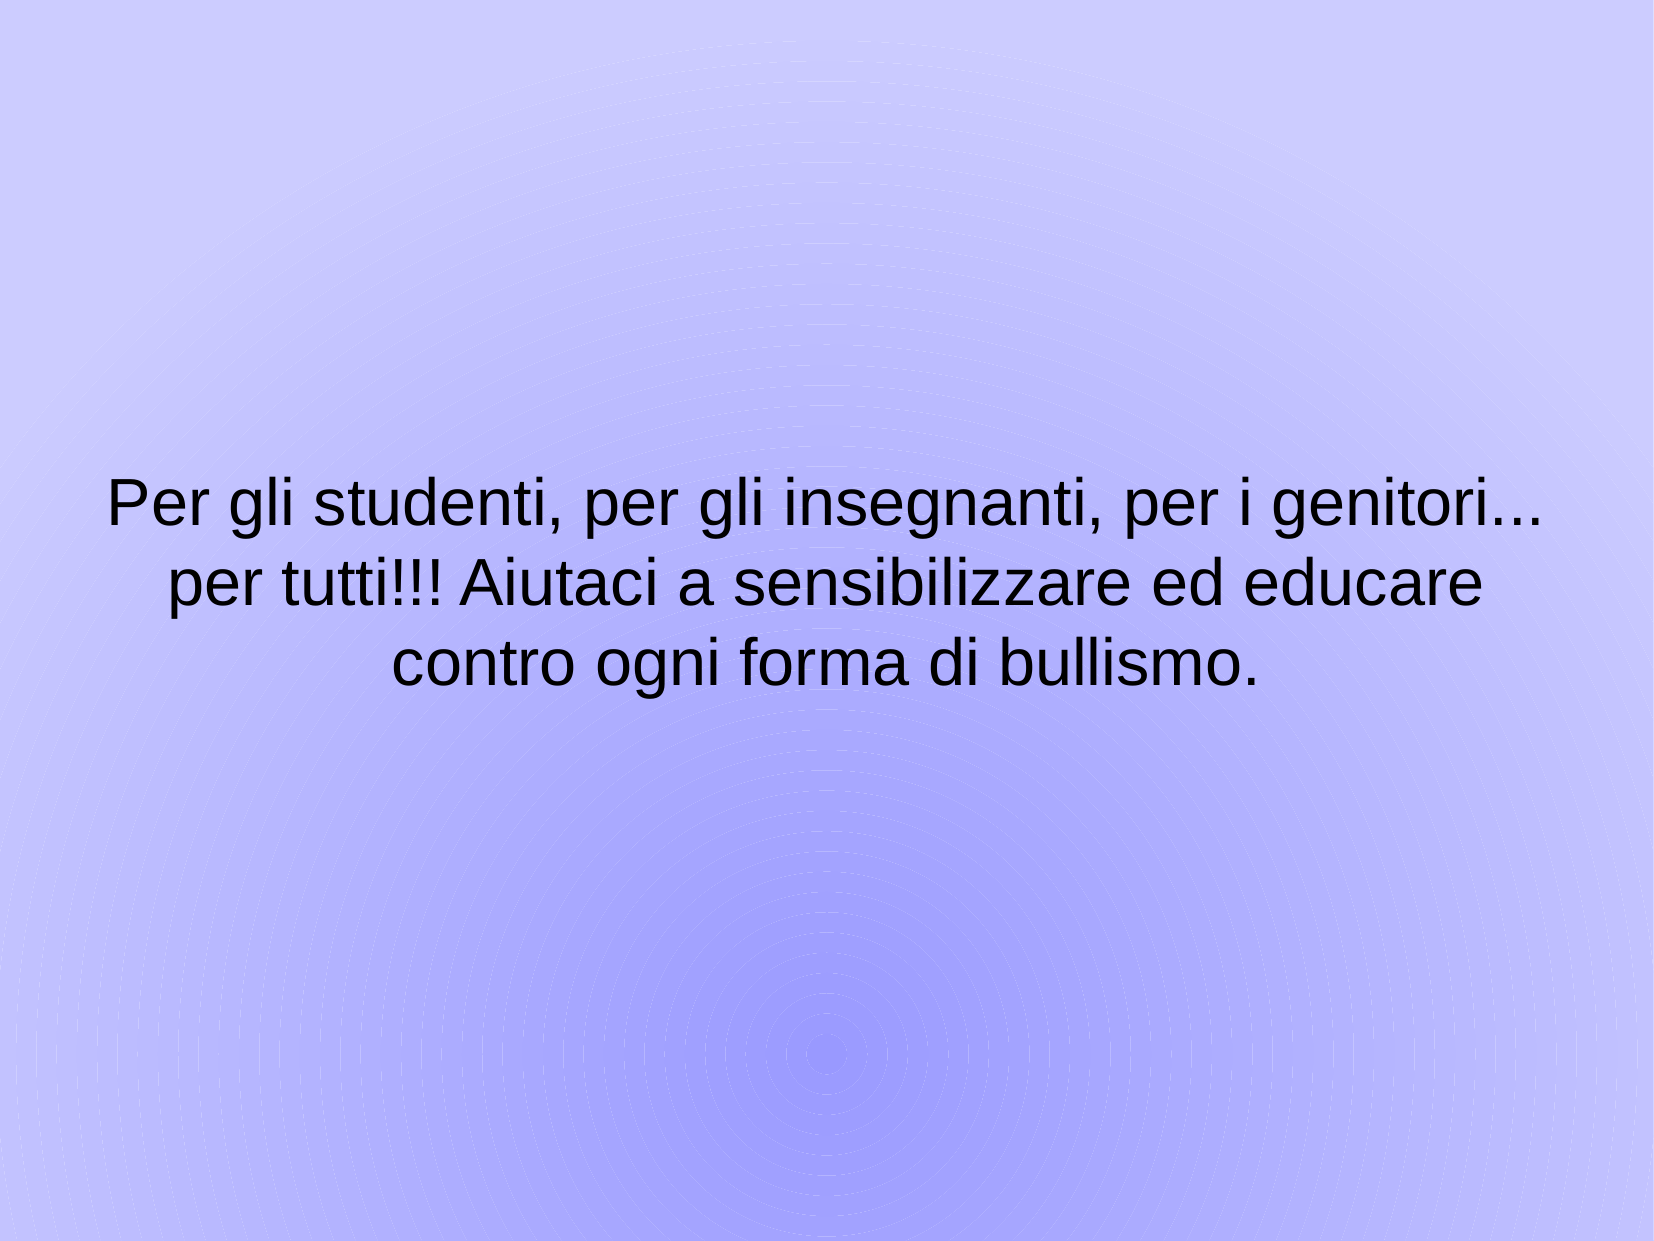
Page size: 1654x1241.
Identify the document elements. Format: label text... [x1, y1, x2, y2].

subtitle Per gli studenti, per gli insegnanti, per i genitori... per tutti!!! Aiutaci a sensibilizzare ed educare contro ogni forma di bullismo. [82, 49, 1571, 1109]
